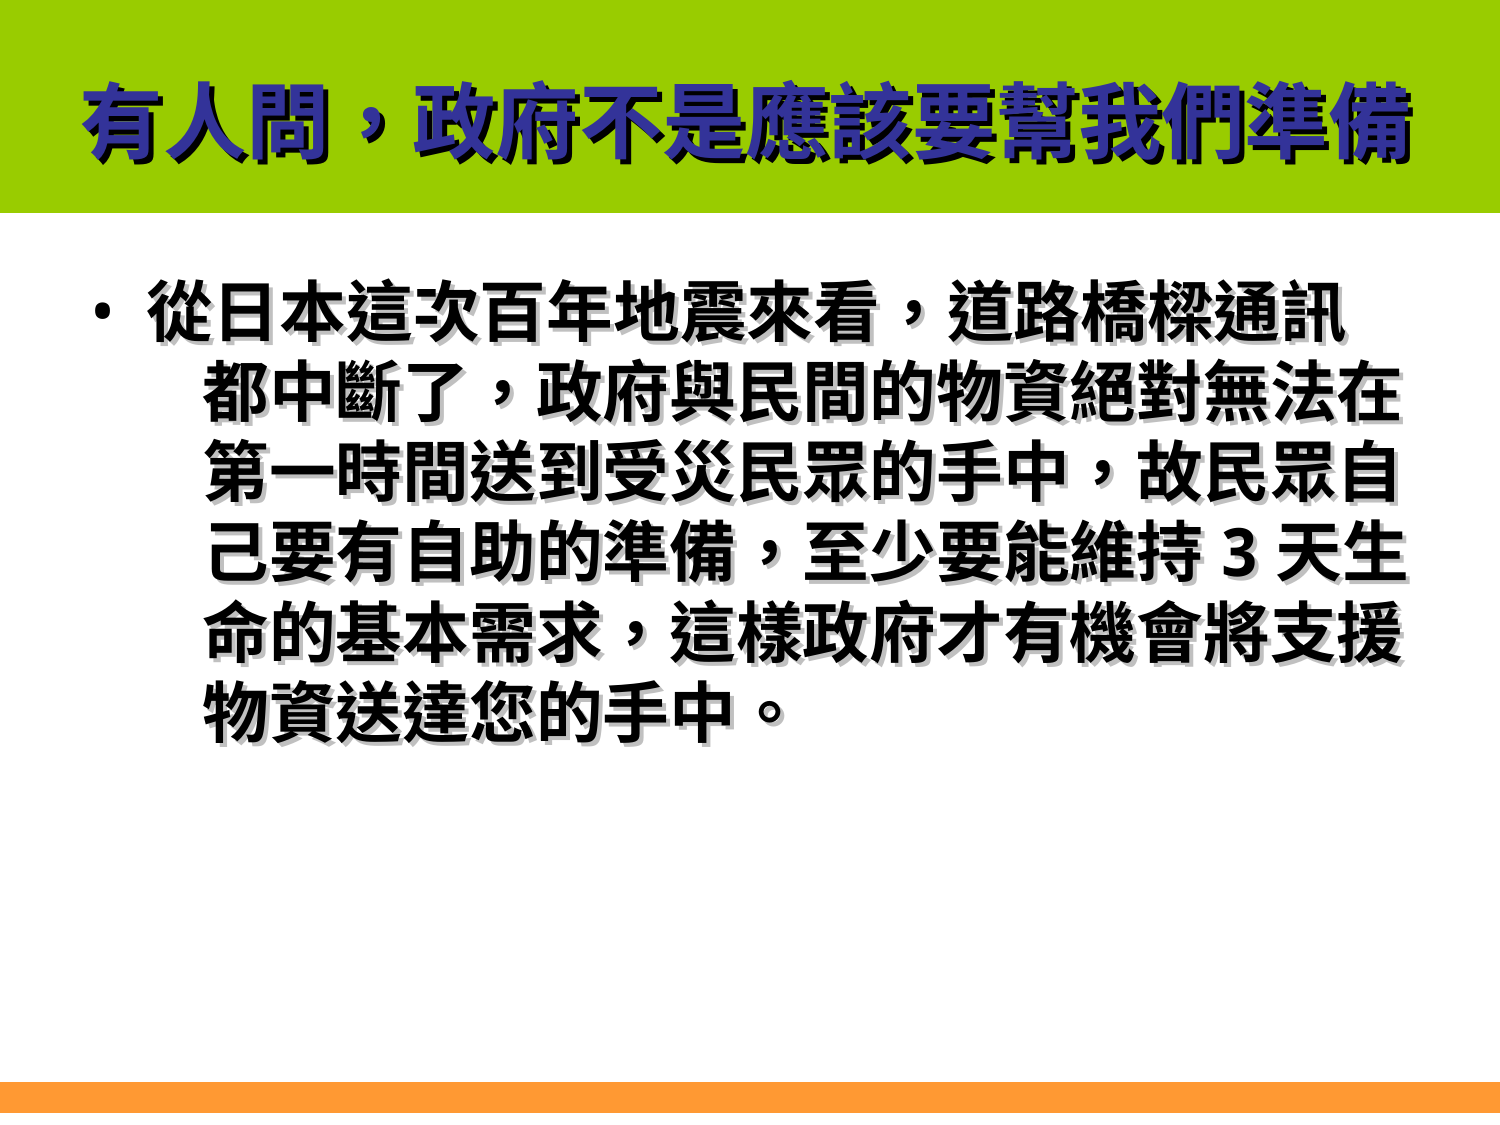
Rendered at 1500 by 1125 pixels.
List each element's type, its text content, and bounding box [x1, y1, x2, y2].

list 從日本這次百年地震來看，道路橋樑通訊都中斷了，政府與民間的物資絕對無法在第一時間送到受災民眾的手中，故民眾自己要有自助的準備，至少要能維持3天生命的基本需求，這樣政府才有機會將支援物資送達您的手中。 [75, 262, 1426, 1005]
title 有人問，政府不是應該要幫我們準備 [64, 24, 1471, 213]
